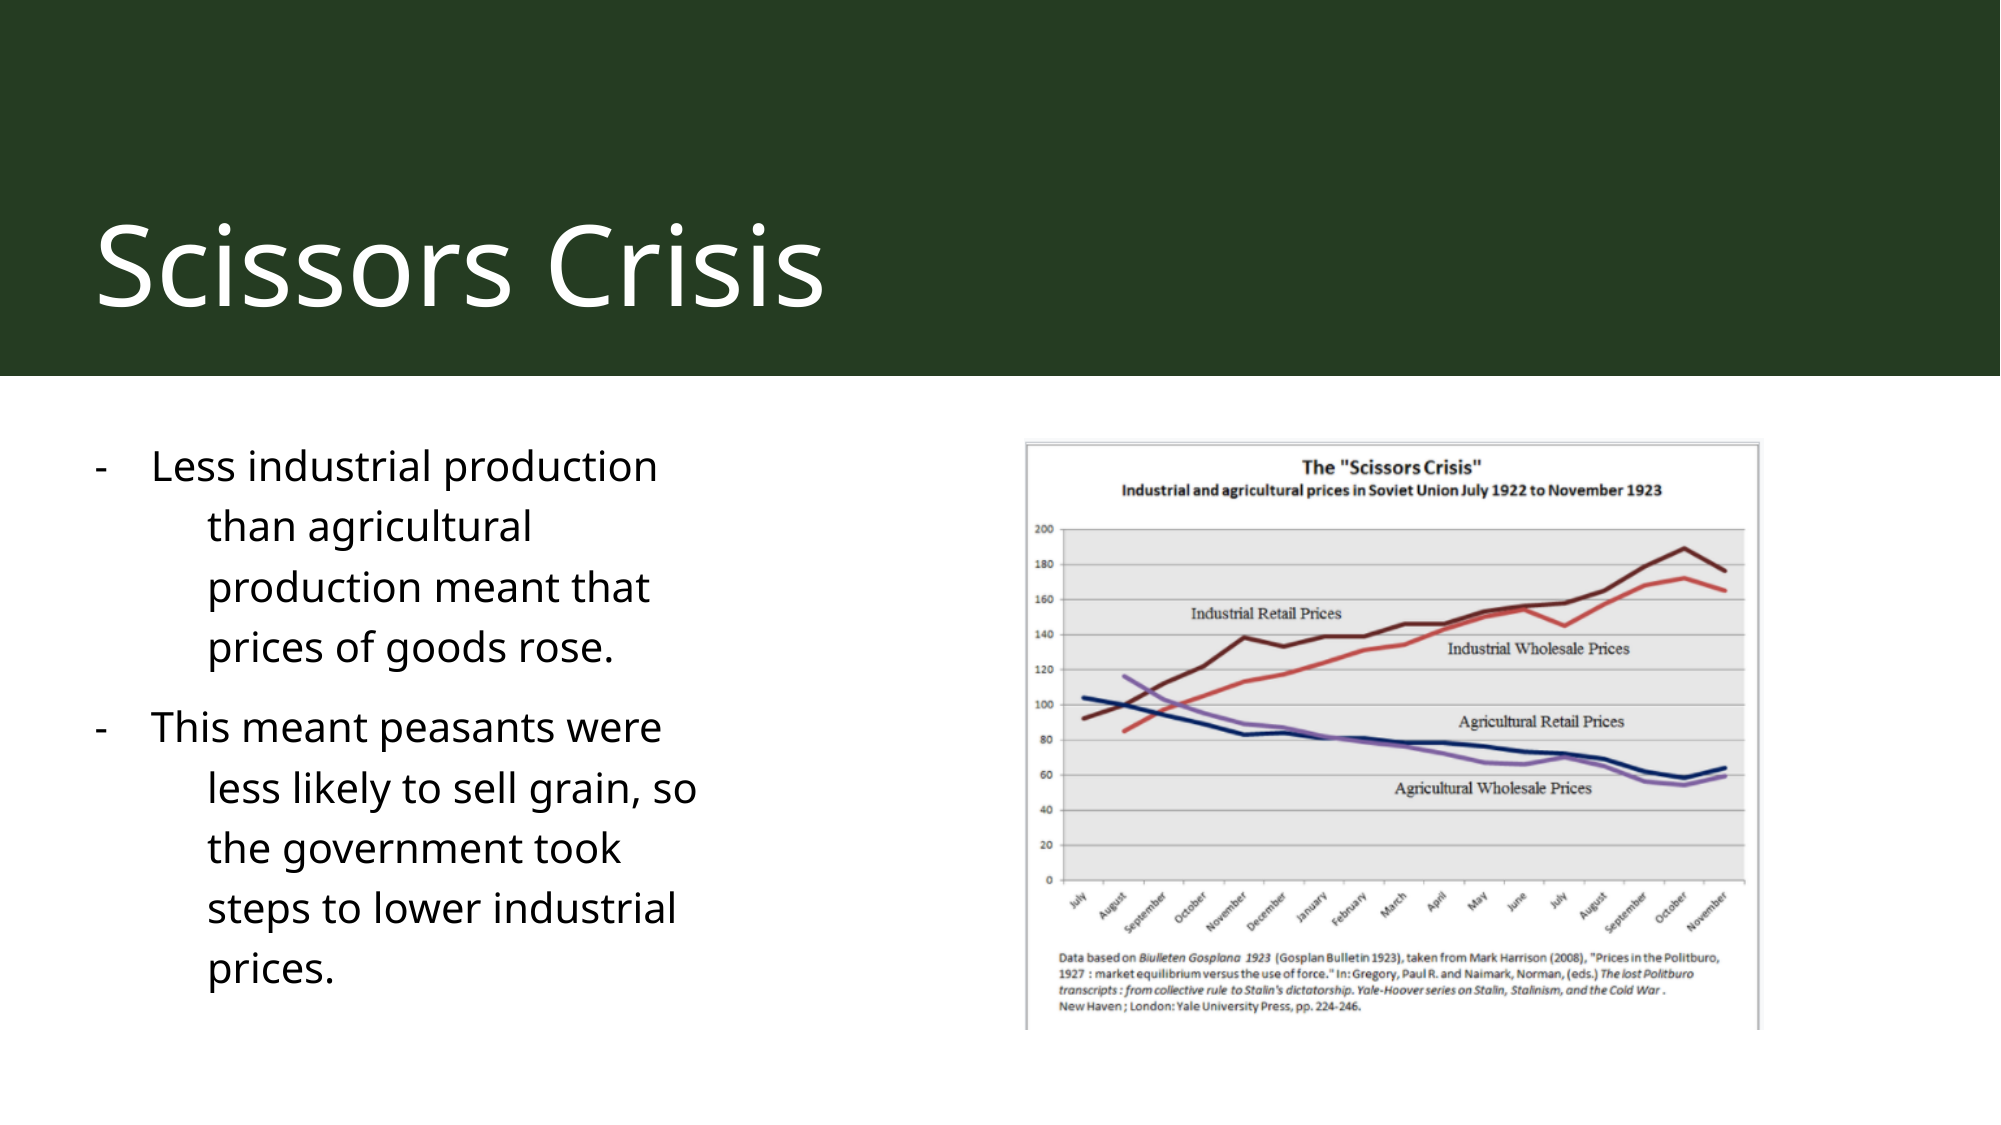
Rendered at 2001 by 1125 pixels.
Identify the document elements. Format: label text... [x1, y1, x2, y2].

picture [1024, 439, 1764, 1030]
list Less industrial production than agricultural production meant that prices of goods rose. This meant peasants were less likely to sell grain, so the government took steps to lower industrial prices. [79, 422, 721, 1014]
title Scissors Crisis [79, 59, 1863, 337]
